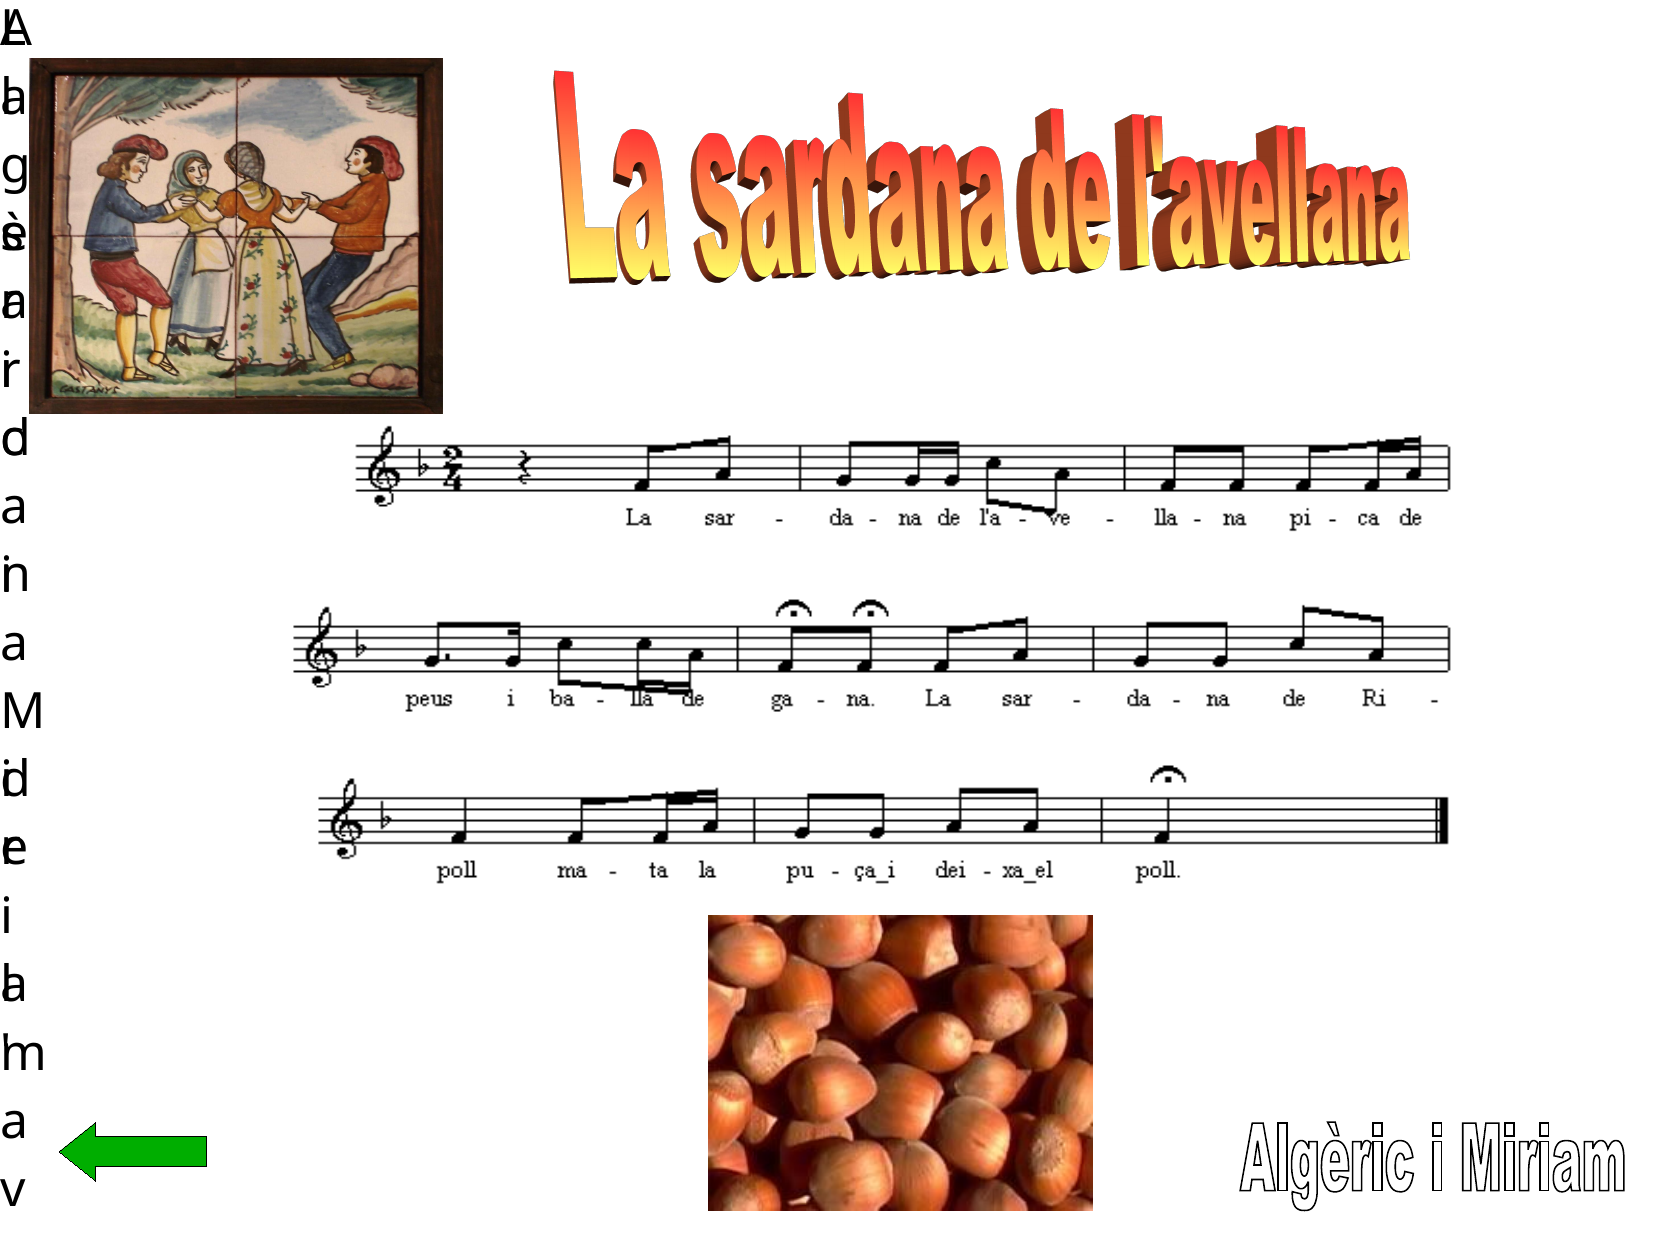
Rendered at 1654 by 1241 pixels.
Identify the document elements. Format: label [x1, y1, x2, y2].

text_box [1462, 1123, 1499, 1191]
text_box [1372, 1123, 1382, 1136]
text_box [1278, 1123, 1287, 1191]
text_box [1432, 1141, 1442, 1191]
text_box [1539, 1123, 1549, 1136]
text_box [1291, 1140, 1318, 1211]
text_box [1504, 1141, 1514, 1191]
text_box [59, 1122, 207, 1182]
text_box [1327, 1122, 1339, 1136]
text_box [1321, 1140, 1349, 1192]
text_box [1519, 1140, 1538, 1191]
text_box [1504, 1123, 1514, 1136]
text_box [1386, 1140, 1414, 1192]
text_box [1553, 1140, 1581, 1192]
text_box [1352, 1140, 1382, 1191]
text_box [1432, 1123, 1442, 1136]
picture [29, 58, 1565, 1211]
text_box [1240, 1123, 1276, 1191]
text_box [1584, 1140, 1624, 1191]
text_box [1539, 1141, 1549, 1191]
